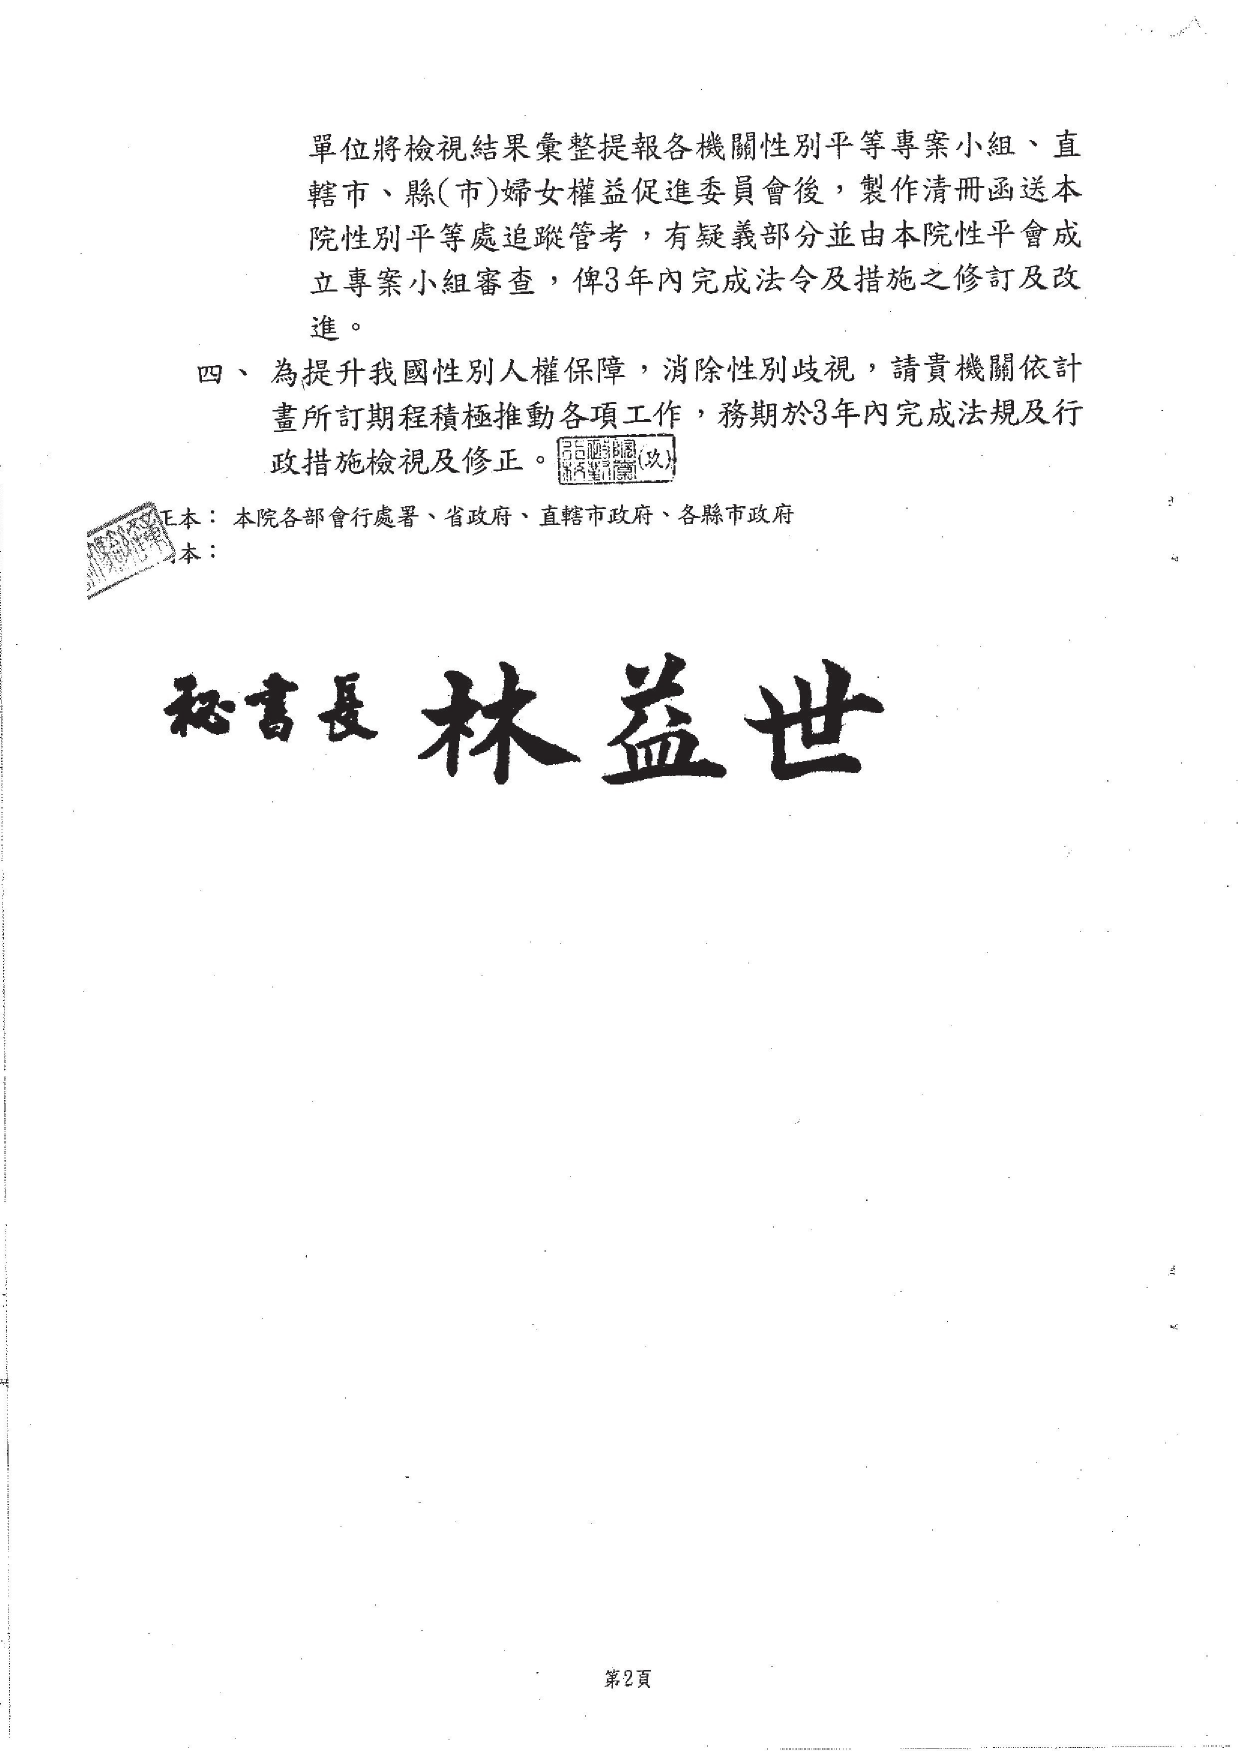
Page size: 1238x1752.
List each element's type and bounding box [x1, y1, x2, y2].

text_box [0, 0, 1238, 1751]
